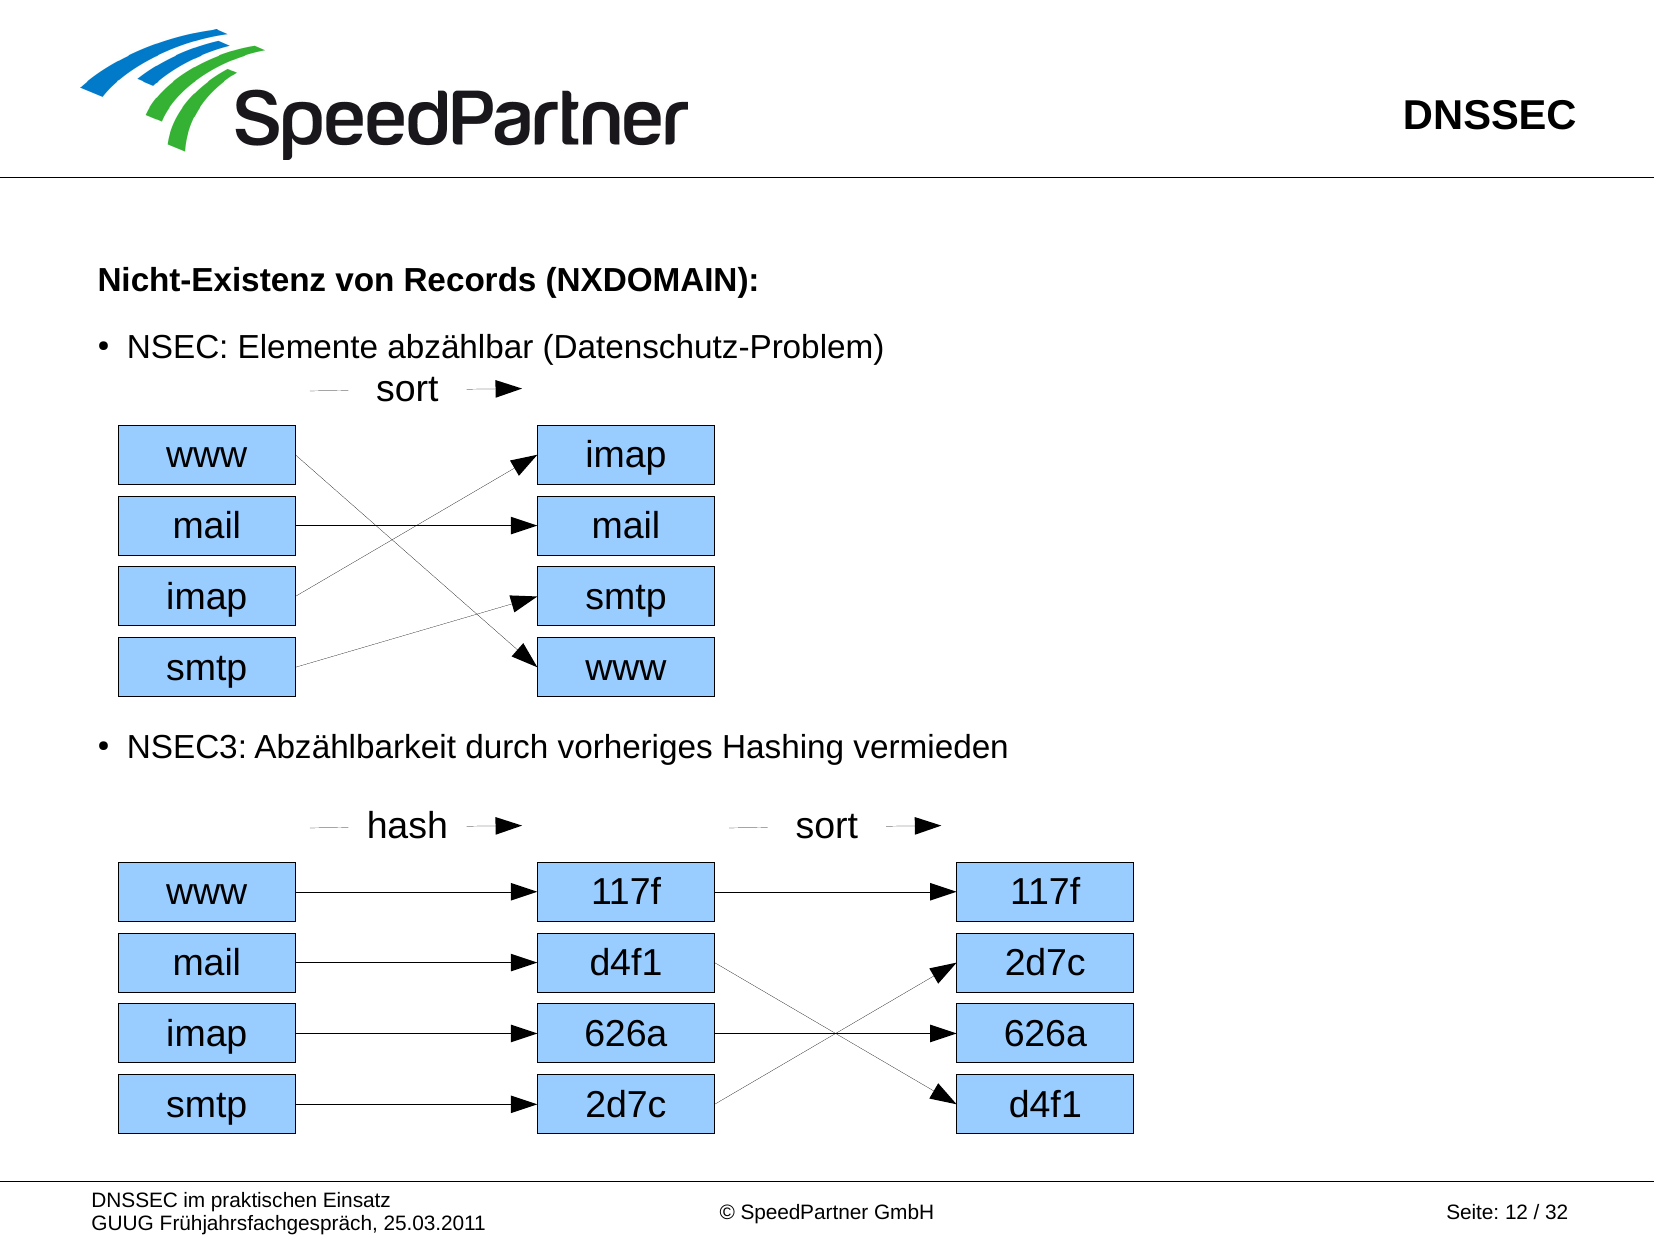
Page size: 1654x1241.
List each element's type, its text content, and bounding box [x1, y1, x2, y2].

text_box smtp [537, 566, 715, 626]
text_box smtp [118, 637, 296, 697]
text_box www [537, 637, 715, 697]
text_box mail [118, 496, 296, 556]
text_box mail [537, 496, 715, 556]
text_box imap [118, 566, 296, 626]
text_box sort [348, 360, 467, 418]
title DNSSEC [590, 70, 1577, 160]
text_box 2d7c [956, 933, 1134, 993]
text_box 626a [956, 1003, 1134, 1063]
text_box Nicht-Existenz von Records (NXDOMAIN): NSEC: Elemente abzählbar (Datenschutz-Problem) NSEC3: Abzählbarkeit durch vorheriges Hashing vermieden [82, 253, 1565, 1151]
text_box sort [767, 797, 886, 855]
picture [80, 29, 688, 160]
text_box imap [537, 425, 715, 485]
text_box 117f [956, 862, 1134, 922]
text_box www [118, 425, 296, 485]
text_box d4f1 [956, 1074, 1134, 1134]
